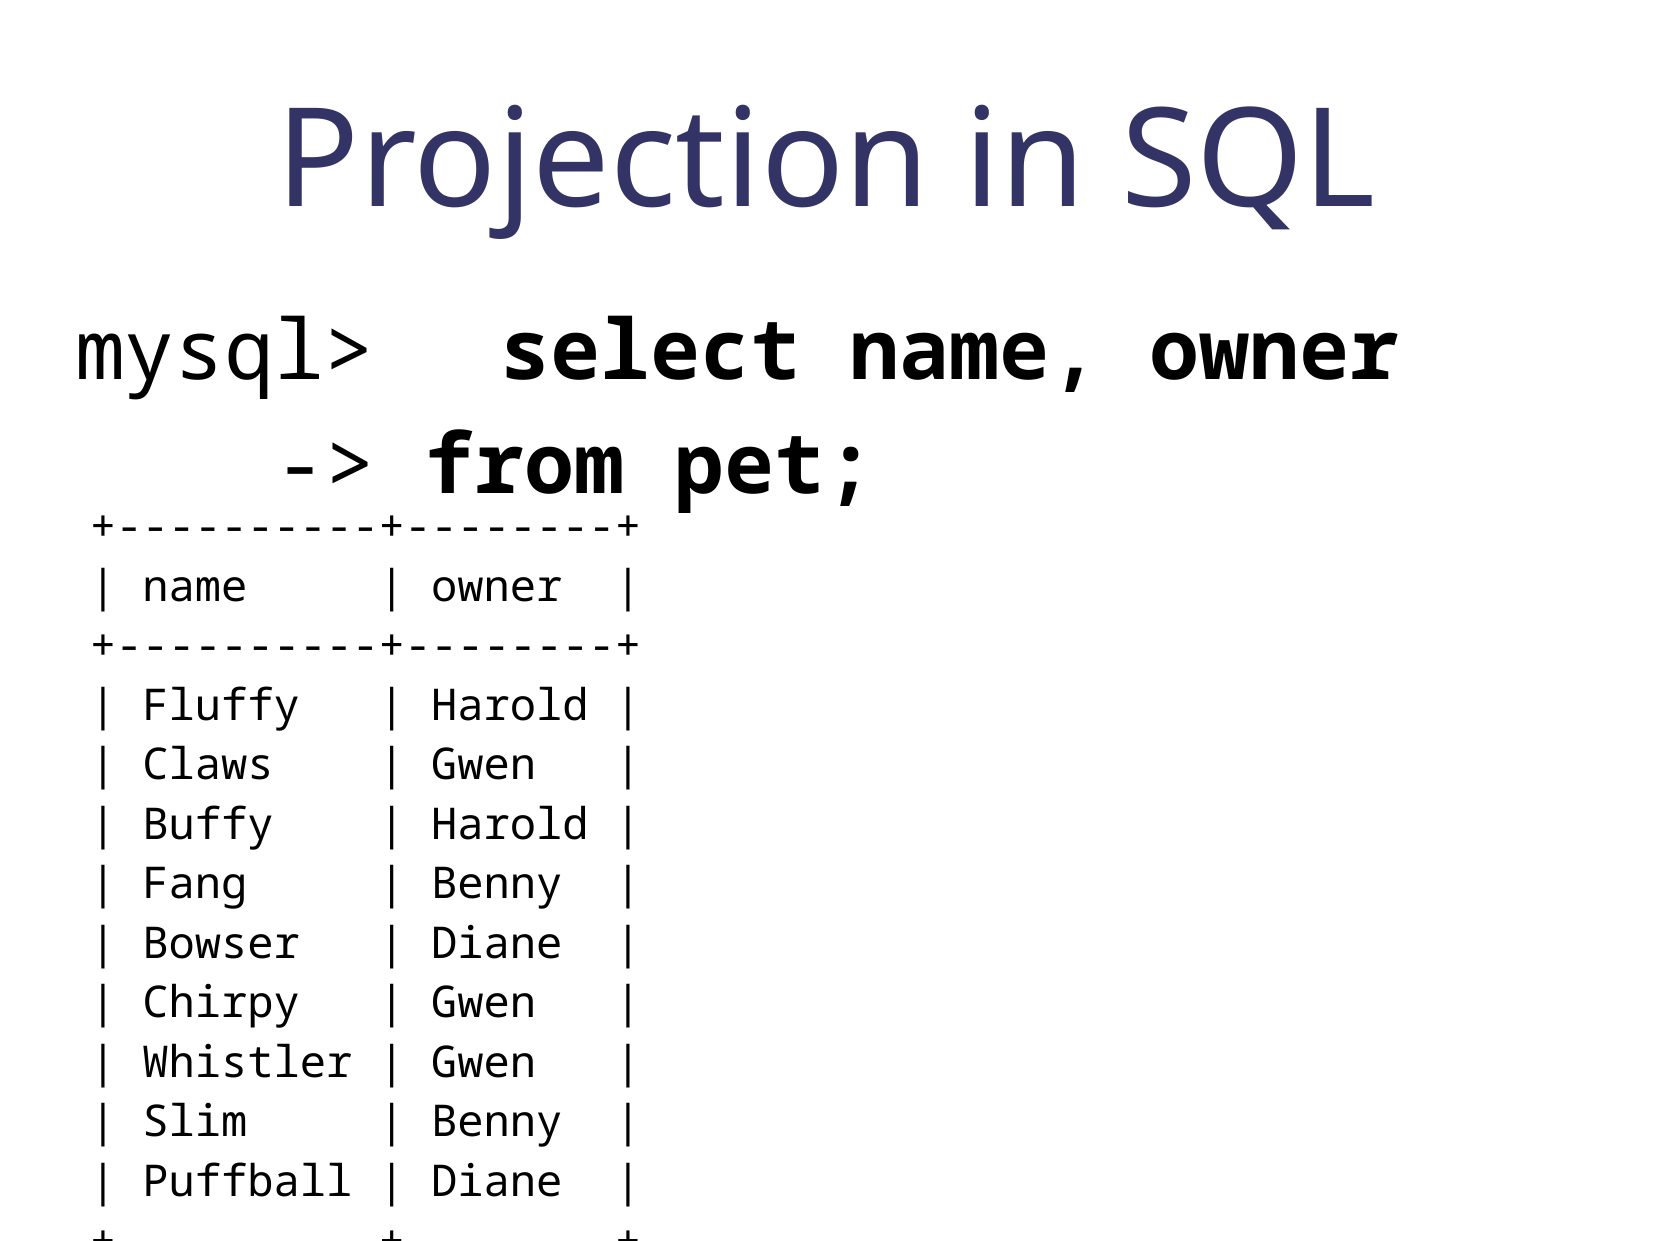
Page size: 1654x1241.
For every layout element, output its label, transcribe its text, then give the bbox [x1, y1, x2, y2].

title Projection in SQL [0, 56, 1654, 250]
text_box +----------+--------+ | name | owner | +----------+--------+ | Fluffy | Harold | | Claws | Gwen | | Buffy | Harold | | Fang | Benny | | Bowser | Diane | | Chirpy | Gwen | | Whistler | Gwen | | Slim | Benny | | Puffball | Diane | +----------+--------+ 9 rows in set (0.00 sec) [75, 487, 1613, 1223]
subtitle mysql> select name, owner -> from pet; [75, 290, 1564, 487]
